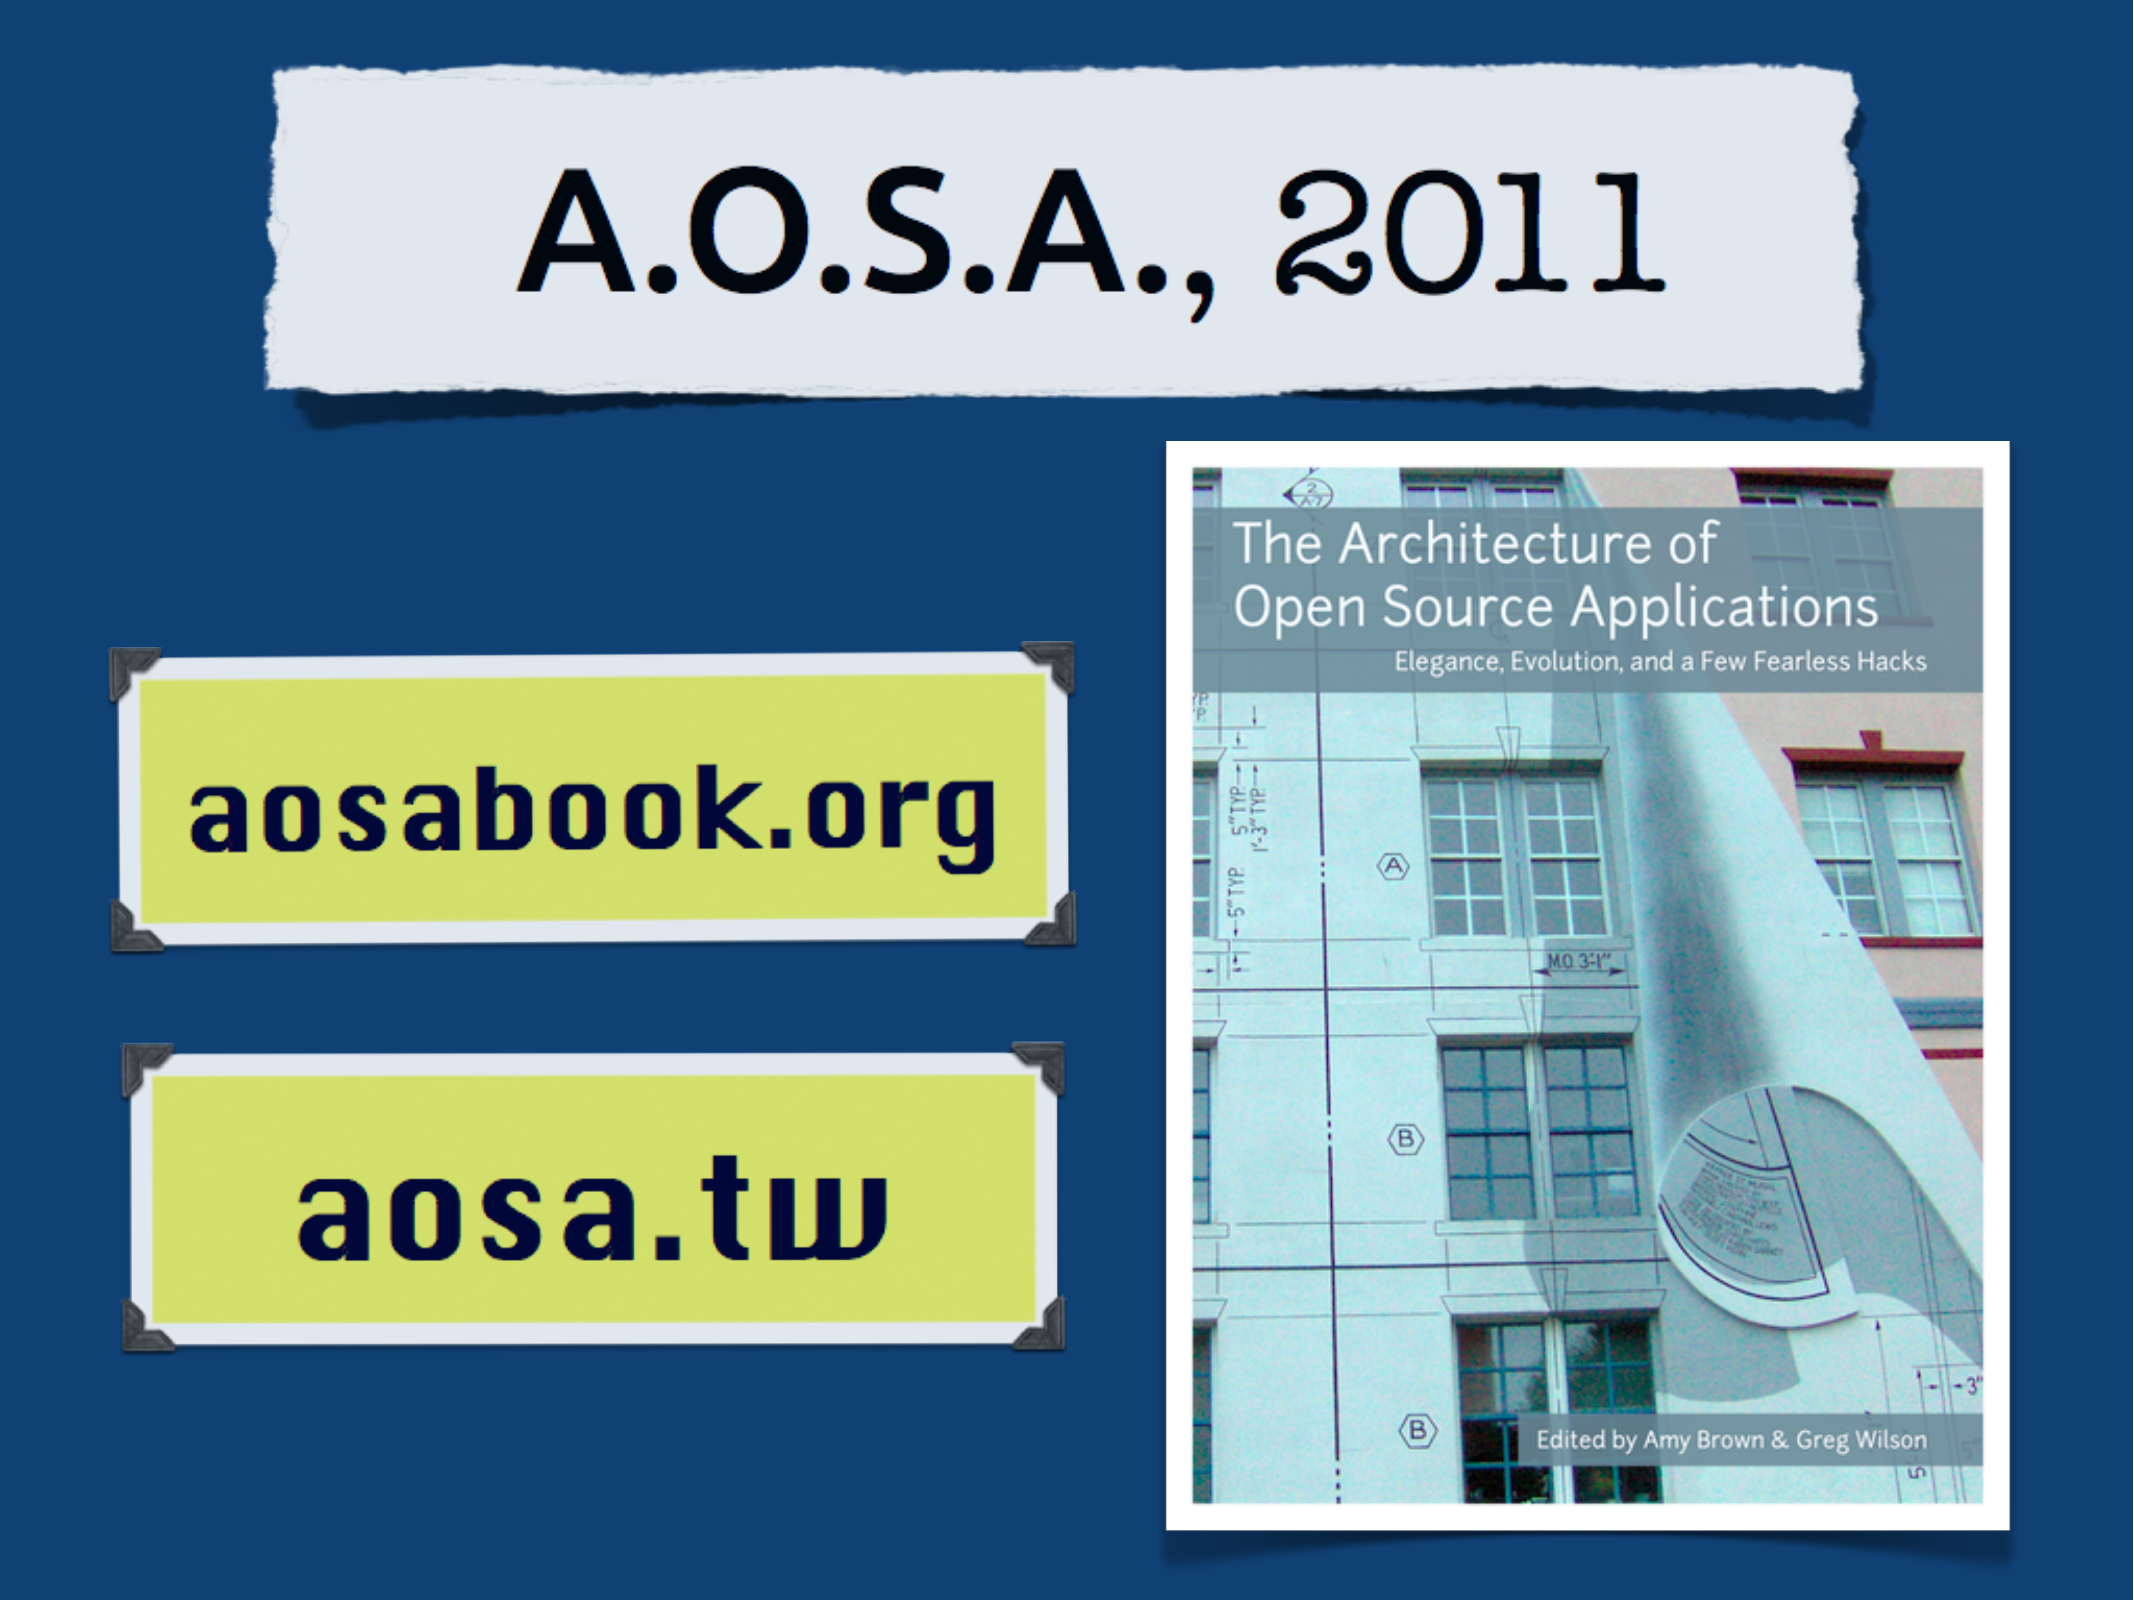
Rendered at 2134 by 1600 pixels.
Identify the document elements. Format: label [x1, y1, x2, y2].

picture [1158, 441, 2019, 1576]
picture [231, 29, 1894, 438]
picture [78, 1010, 1103, 1382]
picture [80, 640, 1100, 957]
